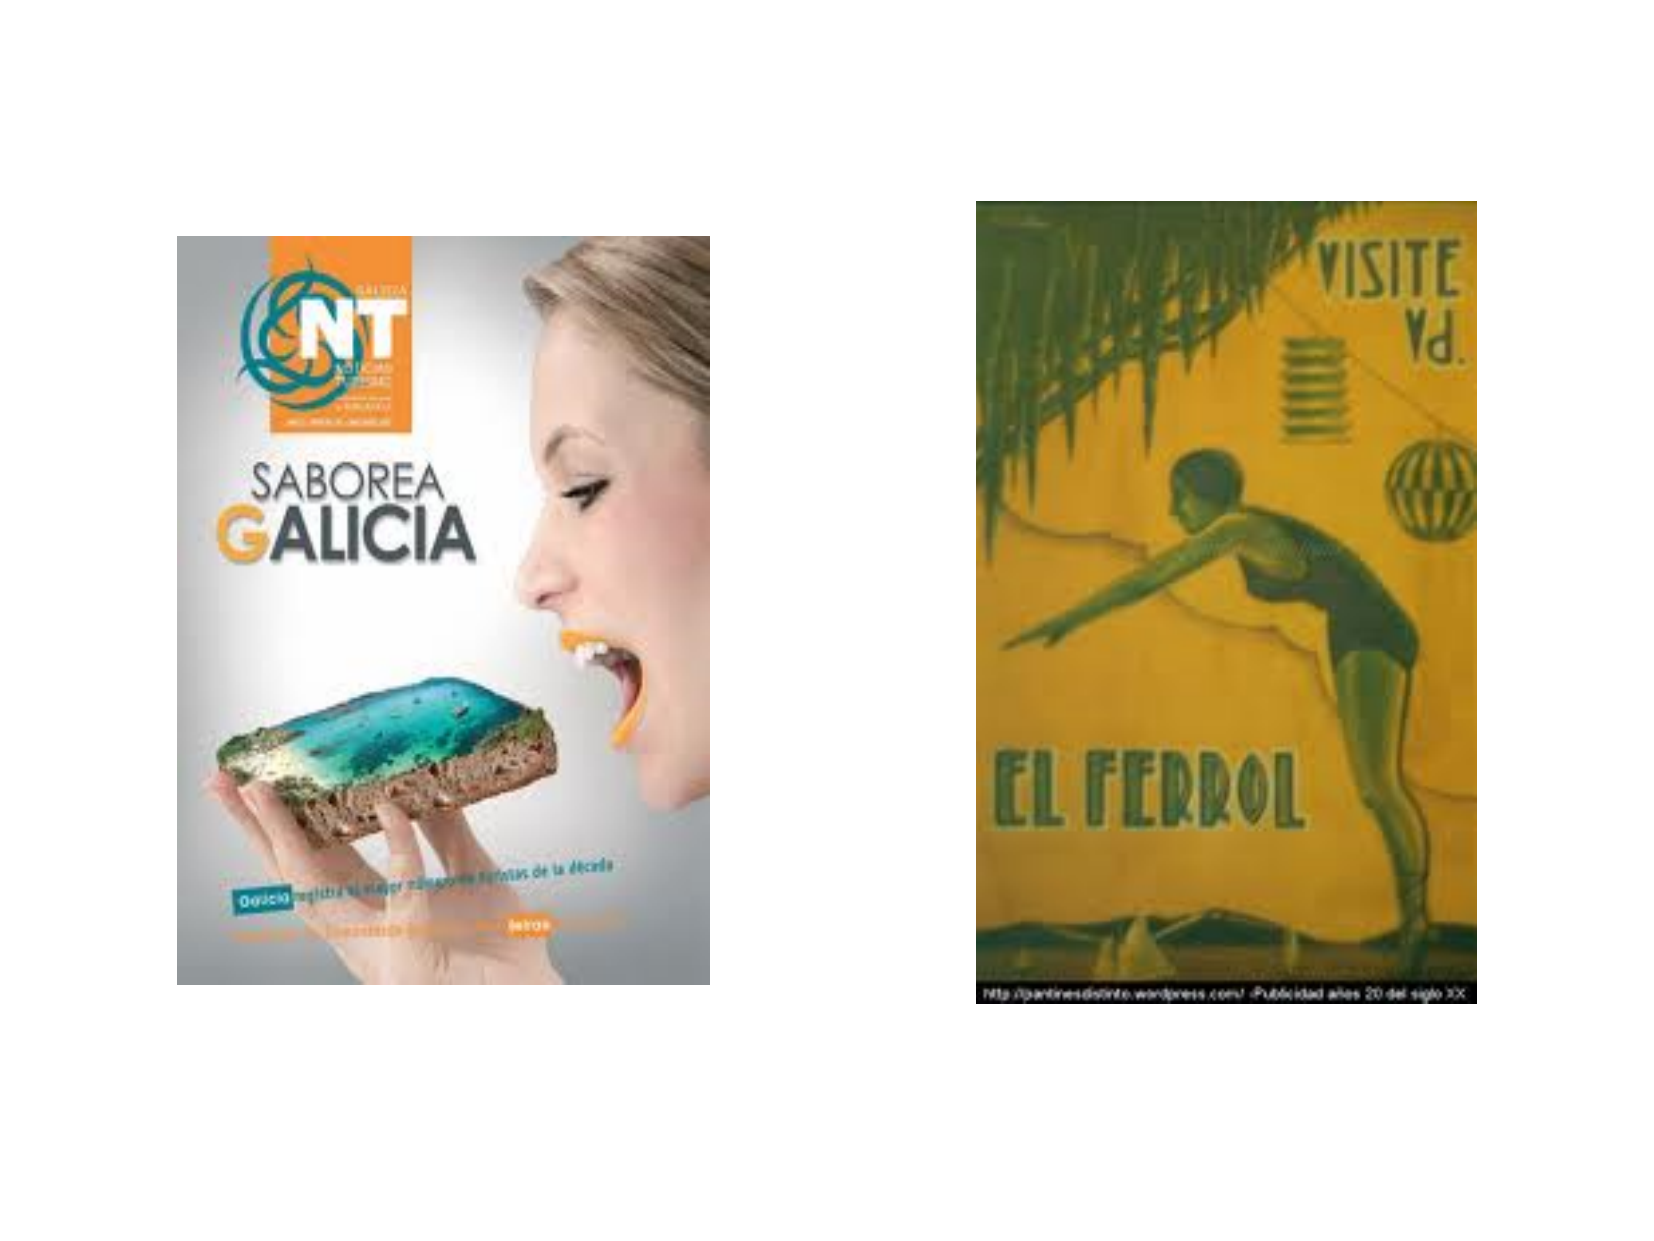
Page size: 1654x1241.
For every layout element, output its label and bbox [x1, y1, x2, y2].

picture [976, 201, 1477, 1004]
picture [177, 236, 710, 985]
